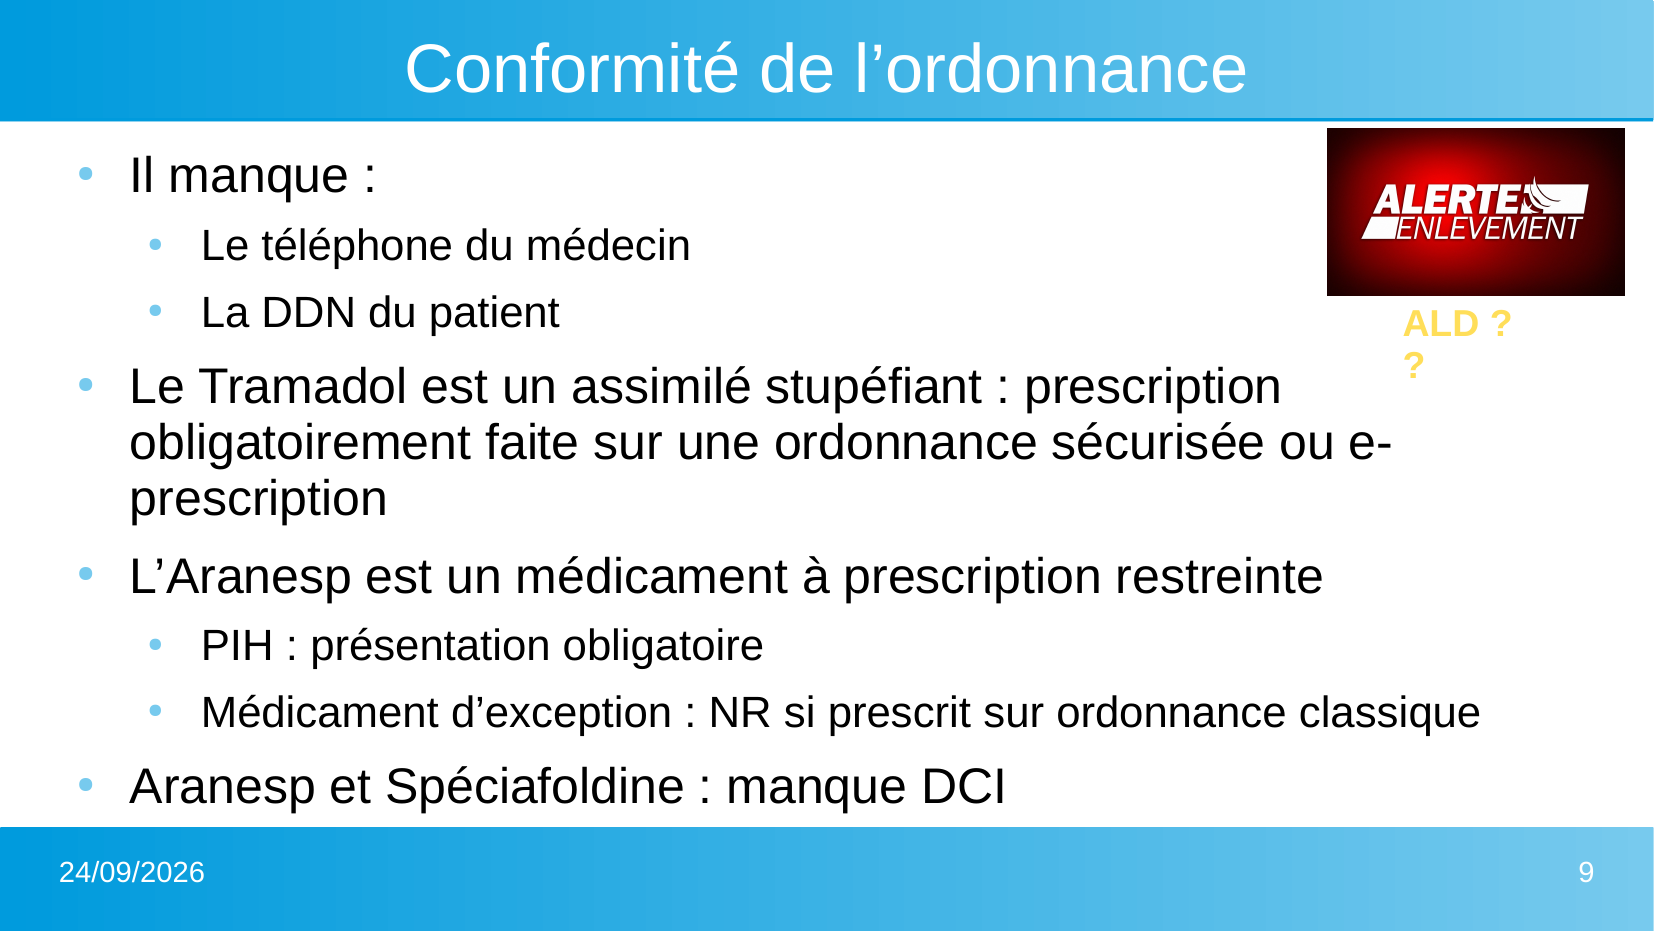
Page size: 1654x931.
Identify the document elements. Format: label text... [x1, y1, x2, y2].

picture [1327, 128, 1625, 296]
title Conformité de l’ordonnance [59, 29, 1595, 108]
text_box ALD ?? [1387, 295, 1551, 353]
list Il manque : Le téléphone du médecin La DDN du patient Le Tramadol est un assimilé stupéfiant : prescription obligatoirement faite sur une ordonnance sécurisée ou e-prescription L’Aranesp est un médicament à prescription restreinte PIH : présentation obligatoire Médicament d’exception : NR si prescrit sur ordonnance classique Aranesp et Spéciafoldine : manque DCI [59, 147, 1595, 768]
